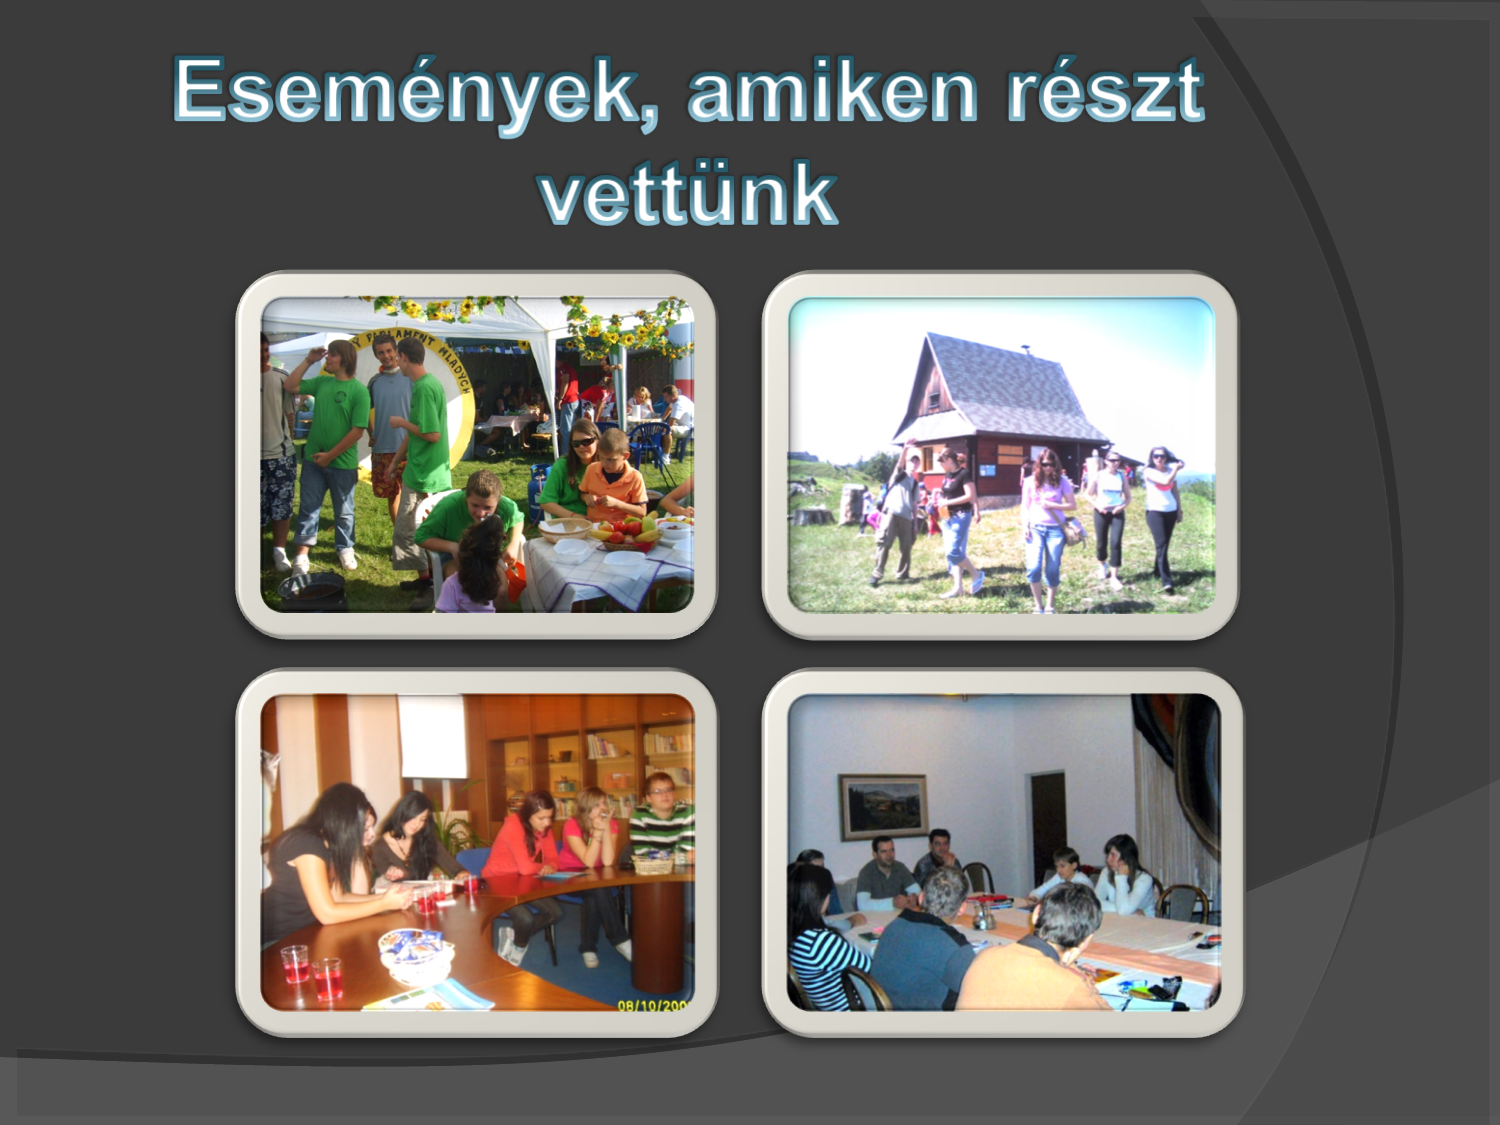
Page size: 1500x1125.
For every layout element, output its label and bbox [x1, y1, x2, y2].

picture [73, 5, 1301, 247]
picture [740, 259, 1260, 1063]
picture [214, 259, 734, 1063]
